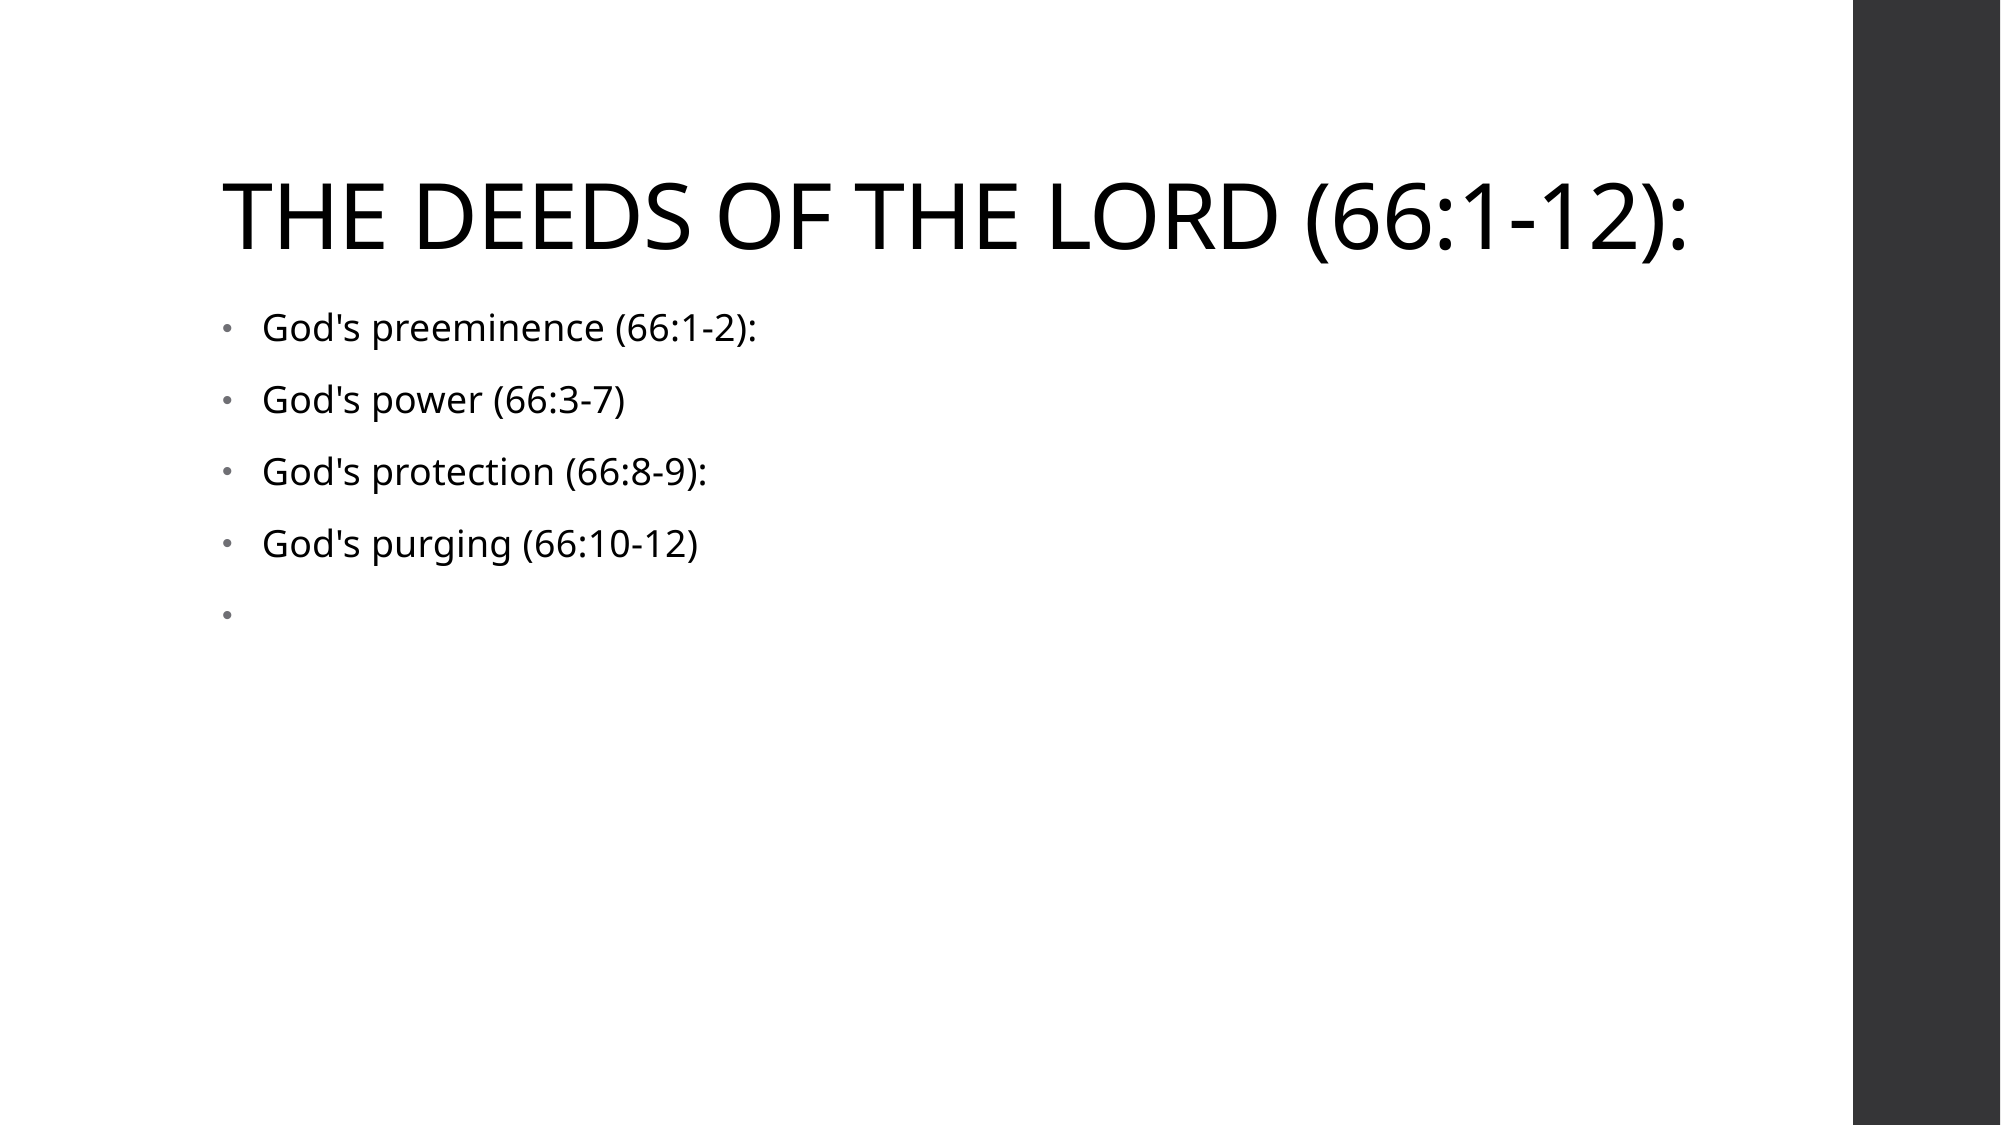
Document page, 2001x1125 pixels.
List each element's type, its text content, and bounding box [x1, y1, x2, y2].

list God's preeminence (66:1-2): God's power (66:3-7) God's protection (66:8-9): God's purging (66:10-12) [206, 299, 1617, 1014]
title THE DEEDS OF THE LORD (66:1-12): [206, 60, 1797, 278]
